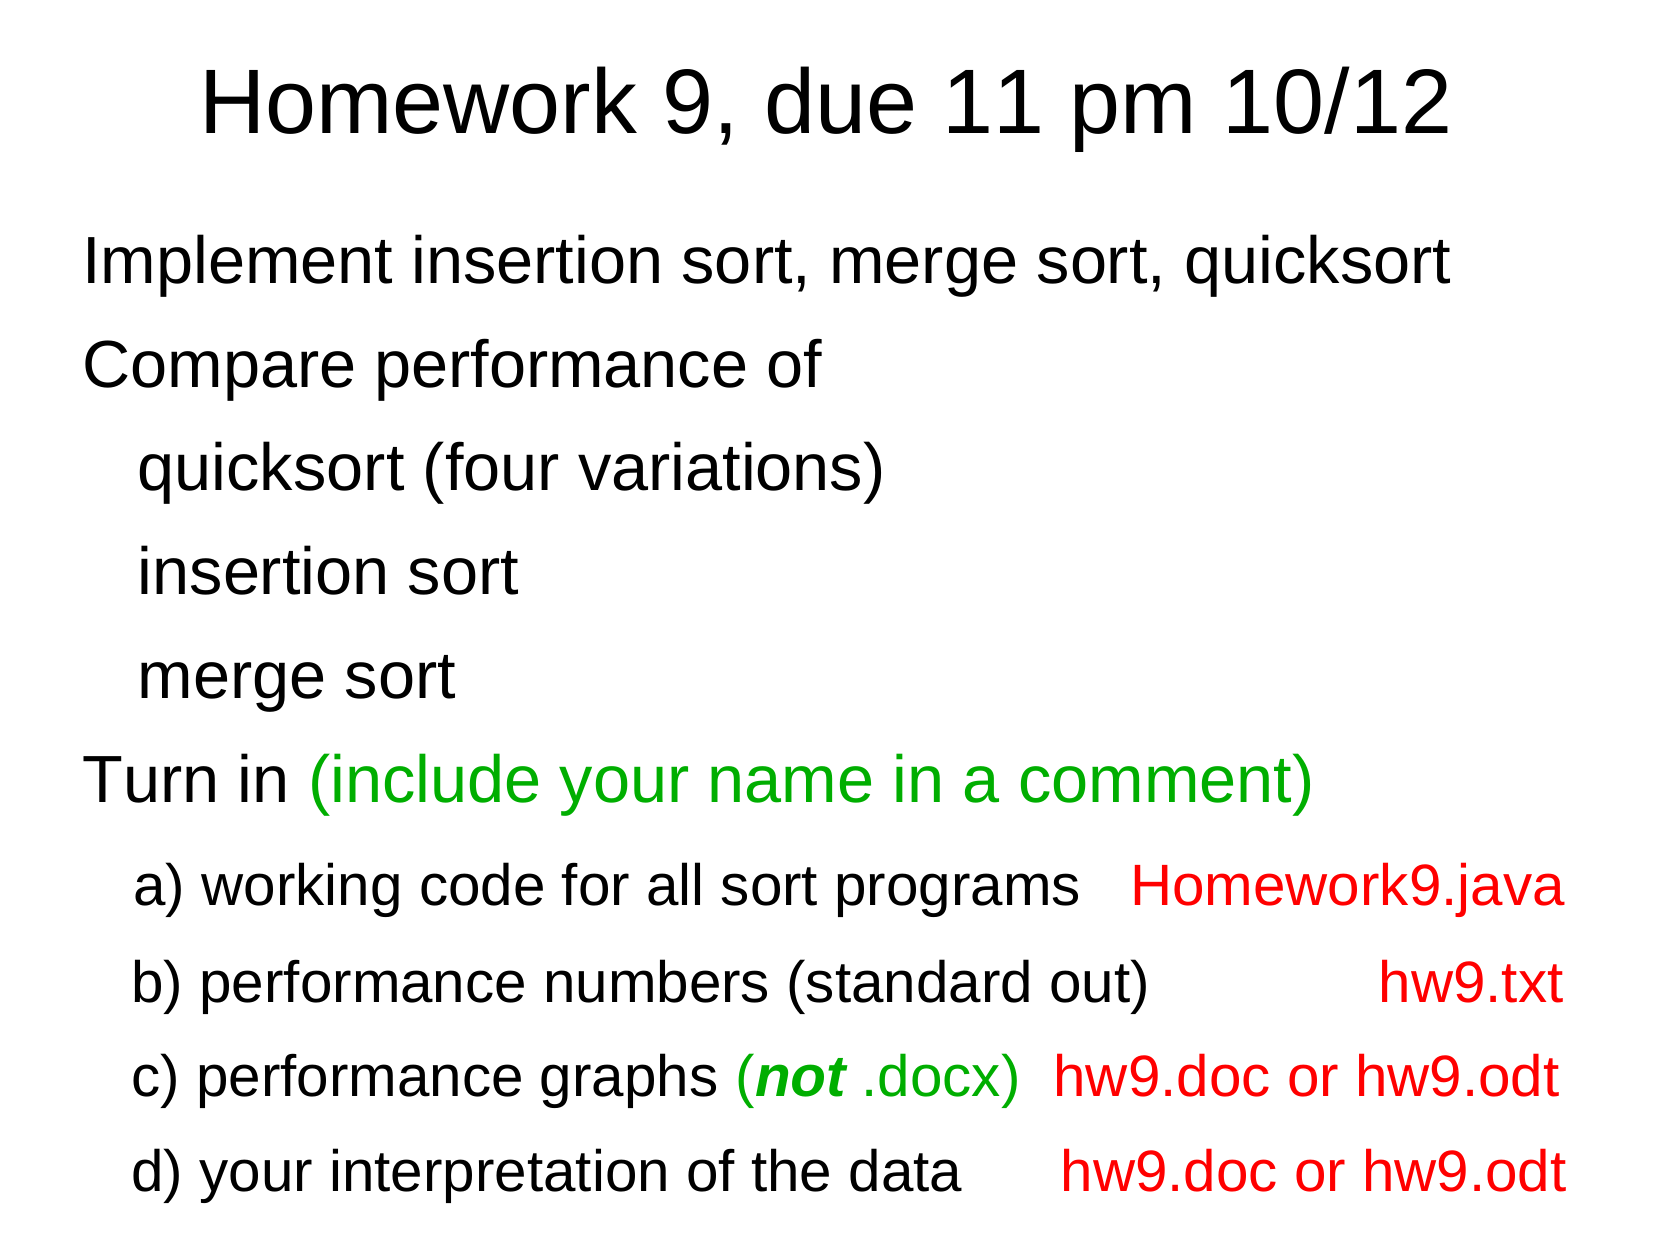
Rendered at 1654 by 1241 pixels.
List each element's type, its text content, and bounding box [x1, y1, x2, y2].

list Implement insertion sort, merge sort, quicksort Compare performance of quicksort (four variations) insertion sort merge sort Turn in (include your name in a comment) a) working code for all sort programs Homework9.java b) performance numbers (standard out) hw9.txt c) performance graphs (not .docx) hw9.doc or hw9.odt d) your interpretation of the data hw9.doc or hw9.odt [82, 219, 1571, 1205]
title Homework 9, due 11 pm 10/12 [82, 0, 1571, 204]
